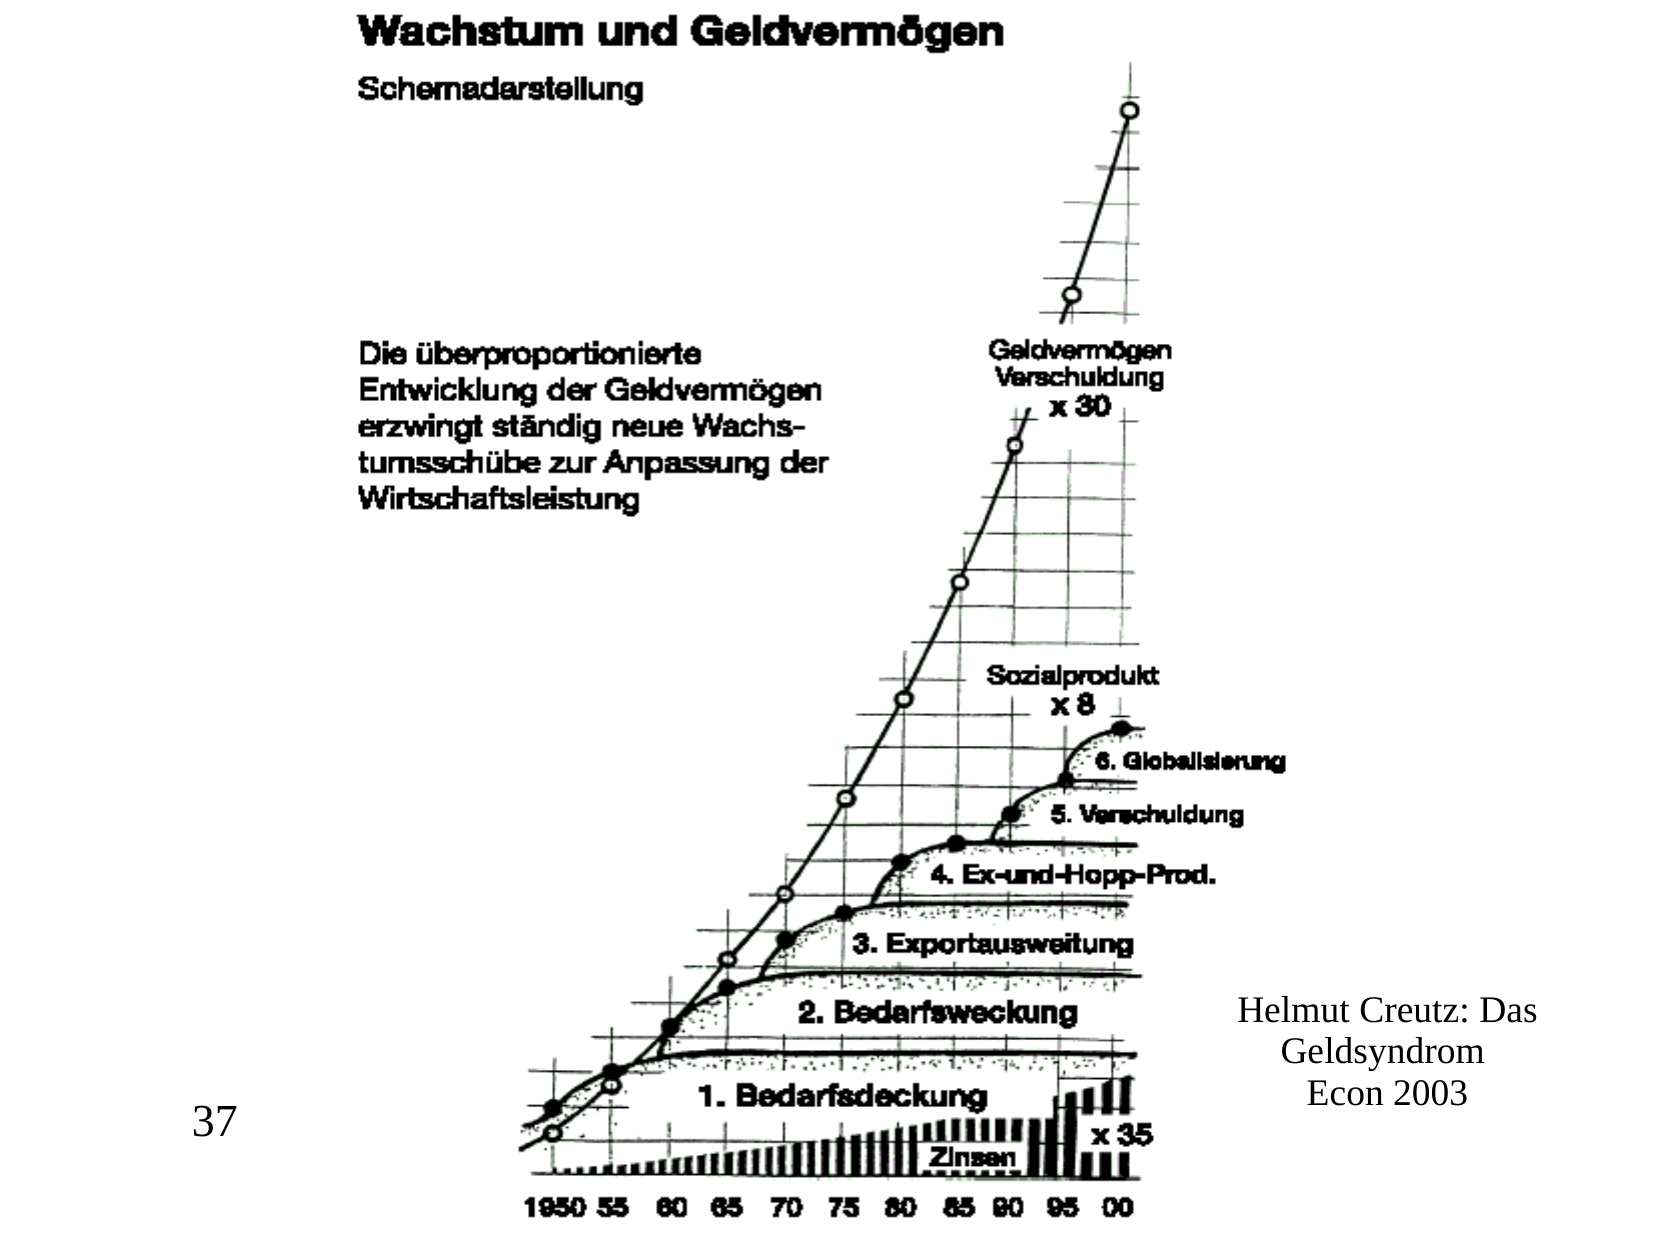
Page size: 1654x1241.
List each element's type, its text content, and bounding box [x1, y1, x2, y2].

picture [345, 0, 1308, 1241]
text_box Helmut Creutz: Das Geldsyndrom Econ 2003 [1222, 981, 1577, 1123]
text_box <Foliennummer> [177, 1088, 528, 1154]
